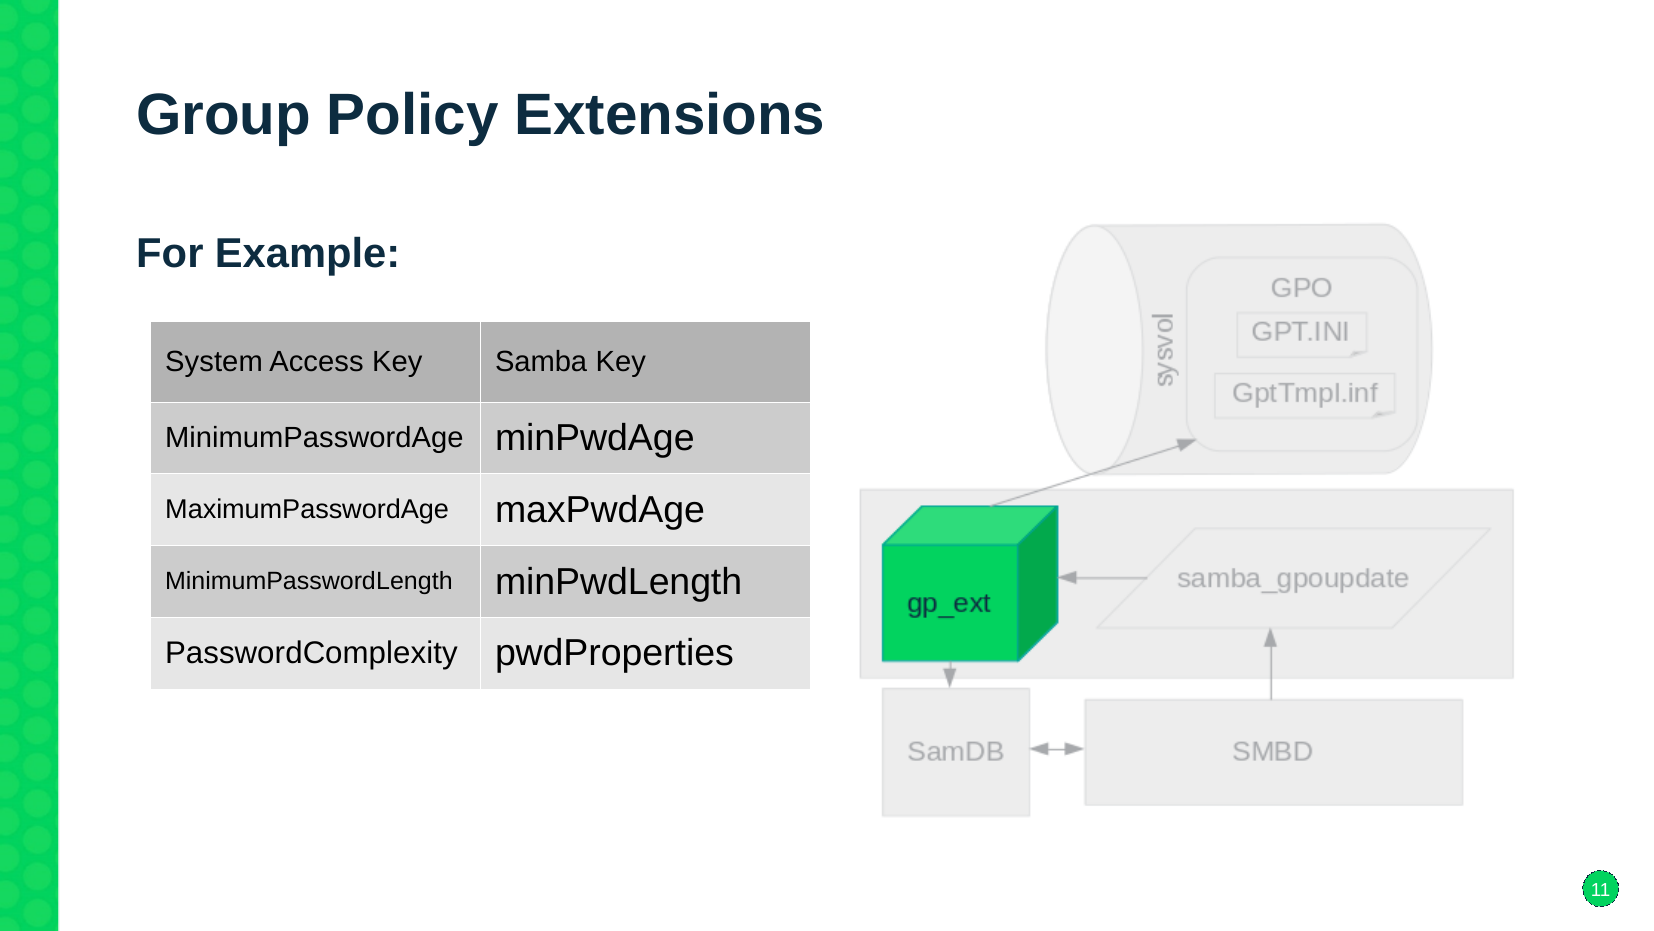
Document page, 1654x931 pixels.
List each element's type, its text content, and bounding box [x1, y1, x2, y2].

table_cell PasswordComplexity [151, 618, 480, 689]
table_header System Access Key [151, 322, 480, 402]
table_header Samba Key [481, 322, 810, 402]
table_cell minPwdAge [481, 403, 810, 473]
table_cell pwdProperties [481, 618, 810, 689]
table_cell MaximumPasswordAge [151, 474, 480, 545]
list For Example: [121, 217, 809, 825]
picture [851, 217, 1523, 826]
table_cell MinimumPasswordAge [151, 403, 480, 473]
table_cell MinimumPasswordLength [151, 546, 480, 617]
table_cell minPwdLength [481, 546, 810, 617]
table_cell maxPwdAge [481, 474, 810, 545]
title Group Policy Extensions [121, 37, 1531, 193]
picture [0, 0, 76, 931]
